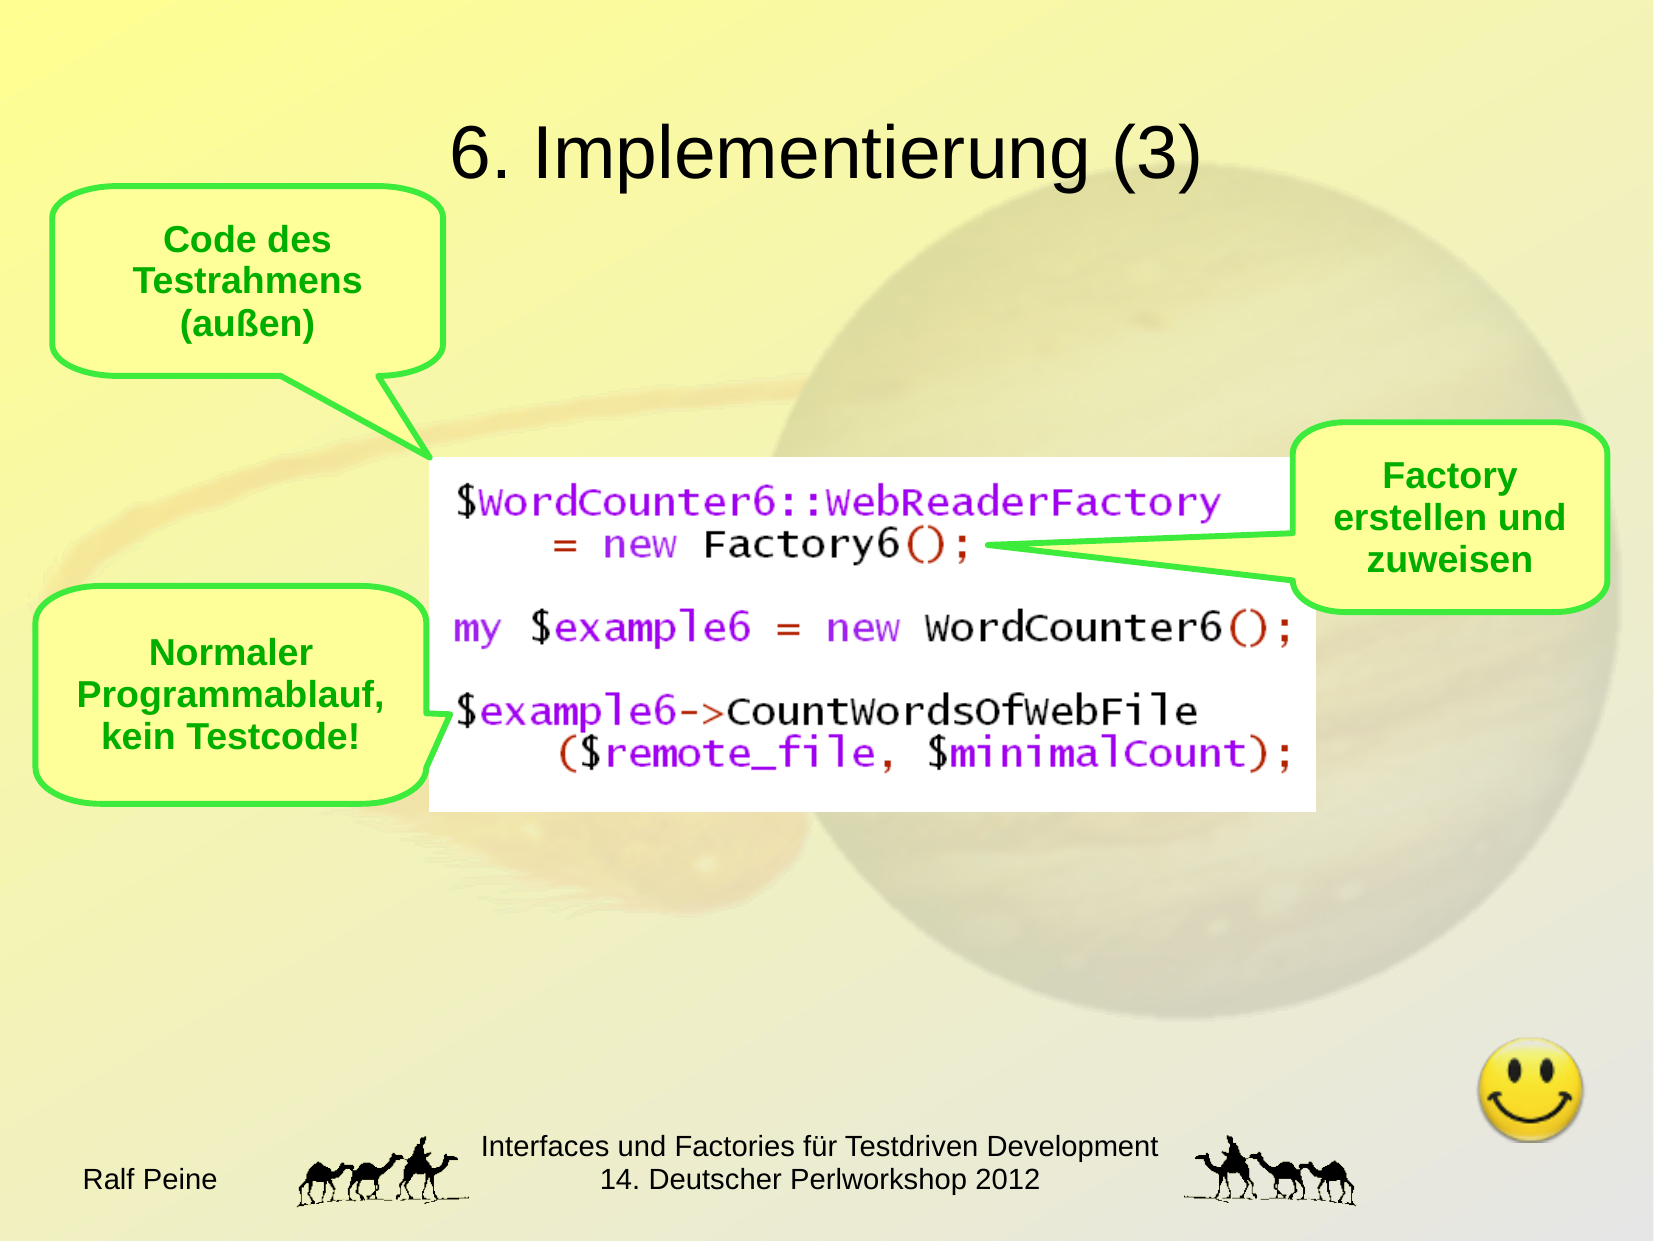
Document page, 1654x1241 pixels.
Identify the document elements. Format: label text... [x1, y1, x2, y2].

text_box Code des Testrahmens (außen) [52, 186, 444, 458]
picture [291, 1134, 469, 1214]
picture [3, 138, 1654, 1143]
picture [1184, 1133, 1362, 1213]
text_box Normaler Programmablauf, kein Testcode! [35, 585, 451, 804]
text_box Factory erstellen und zuweisen [987, 422, 1608, 613]
title 6. Implementierung (3) [82, 49, 1571, 257]
